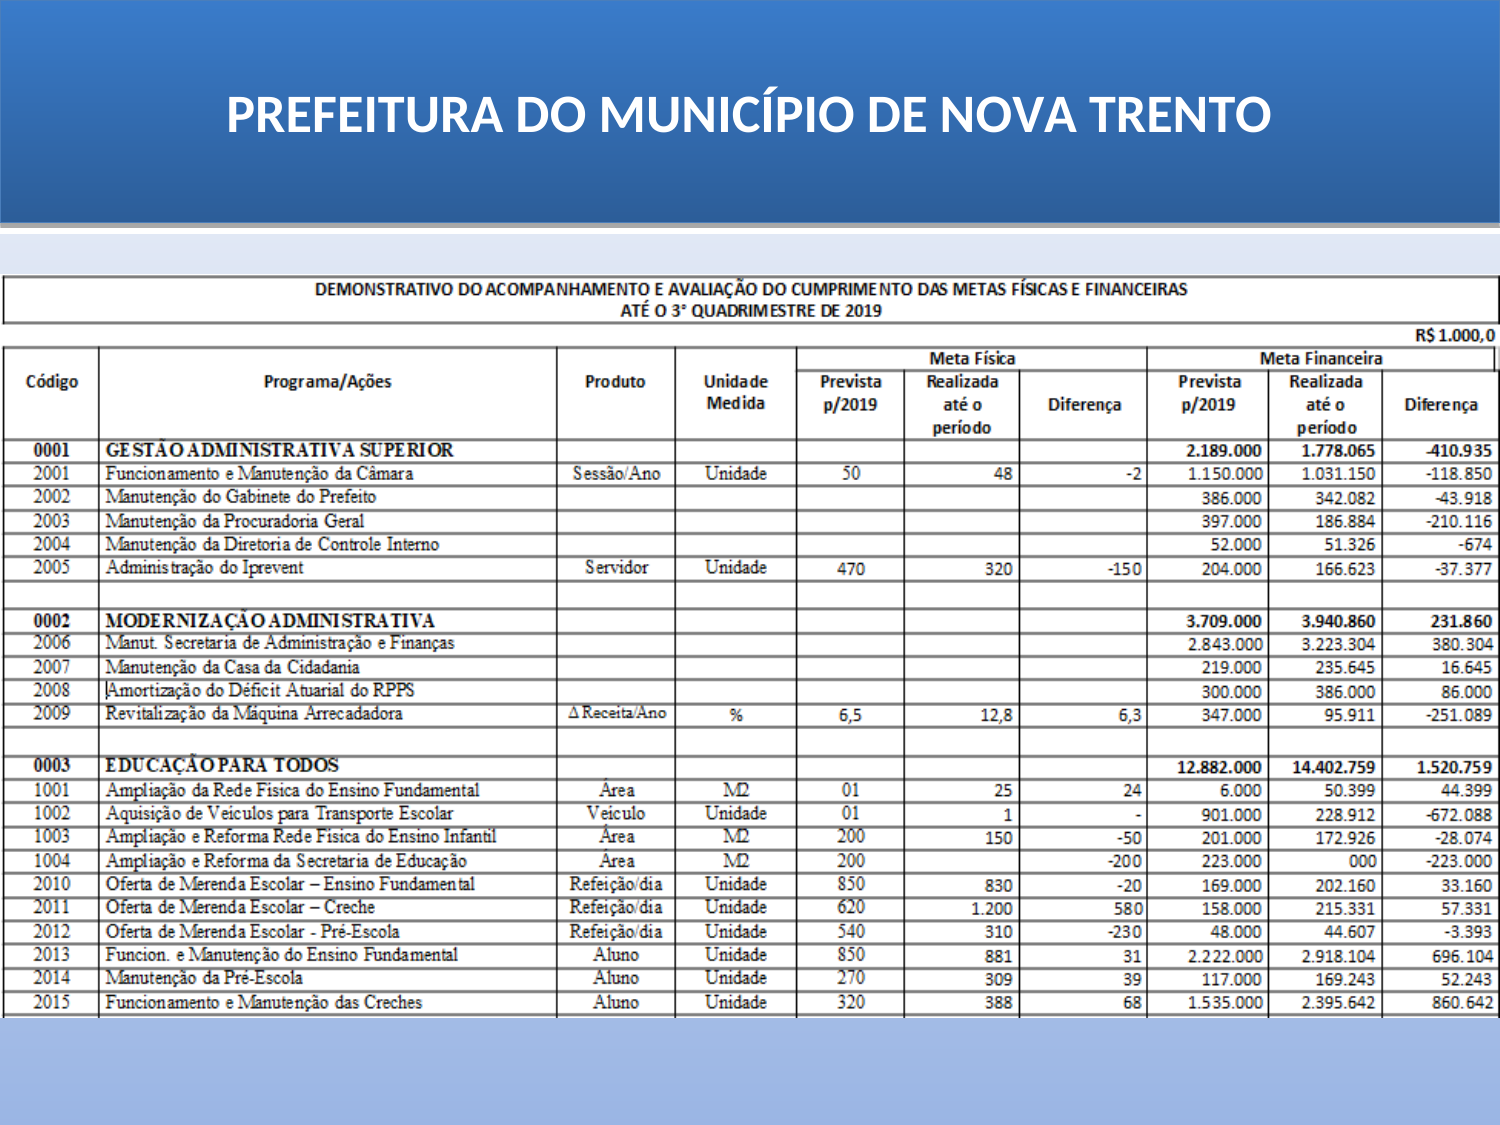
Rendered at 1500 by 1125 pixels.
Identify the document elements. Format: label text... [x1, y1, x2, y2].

subtitle [0, 1018, 1500, 1125]
title PREFEITURA DO MUNICÍPIO DE NOVA TRENTO [0, 0, 1500, 223]
subtitle [0, 234, 1500, 274]
picture [0, 274, 1500, 1018]
